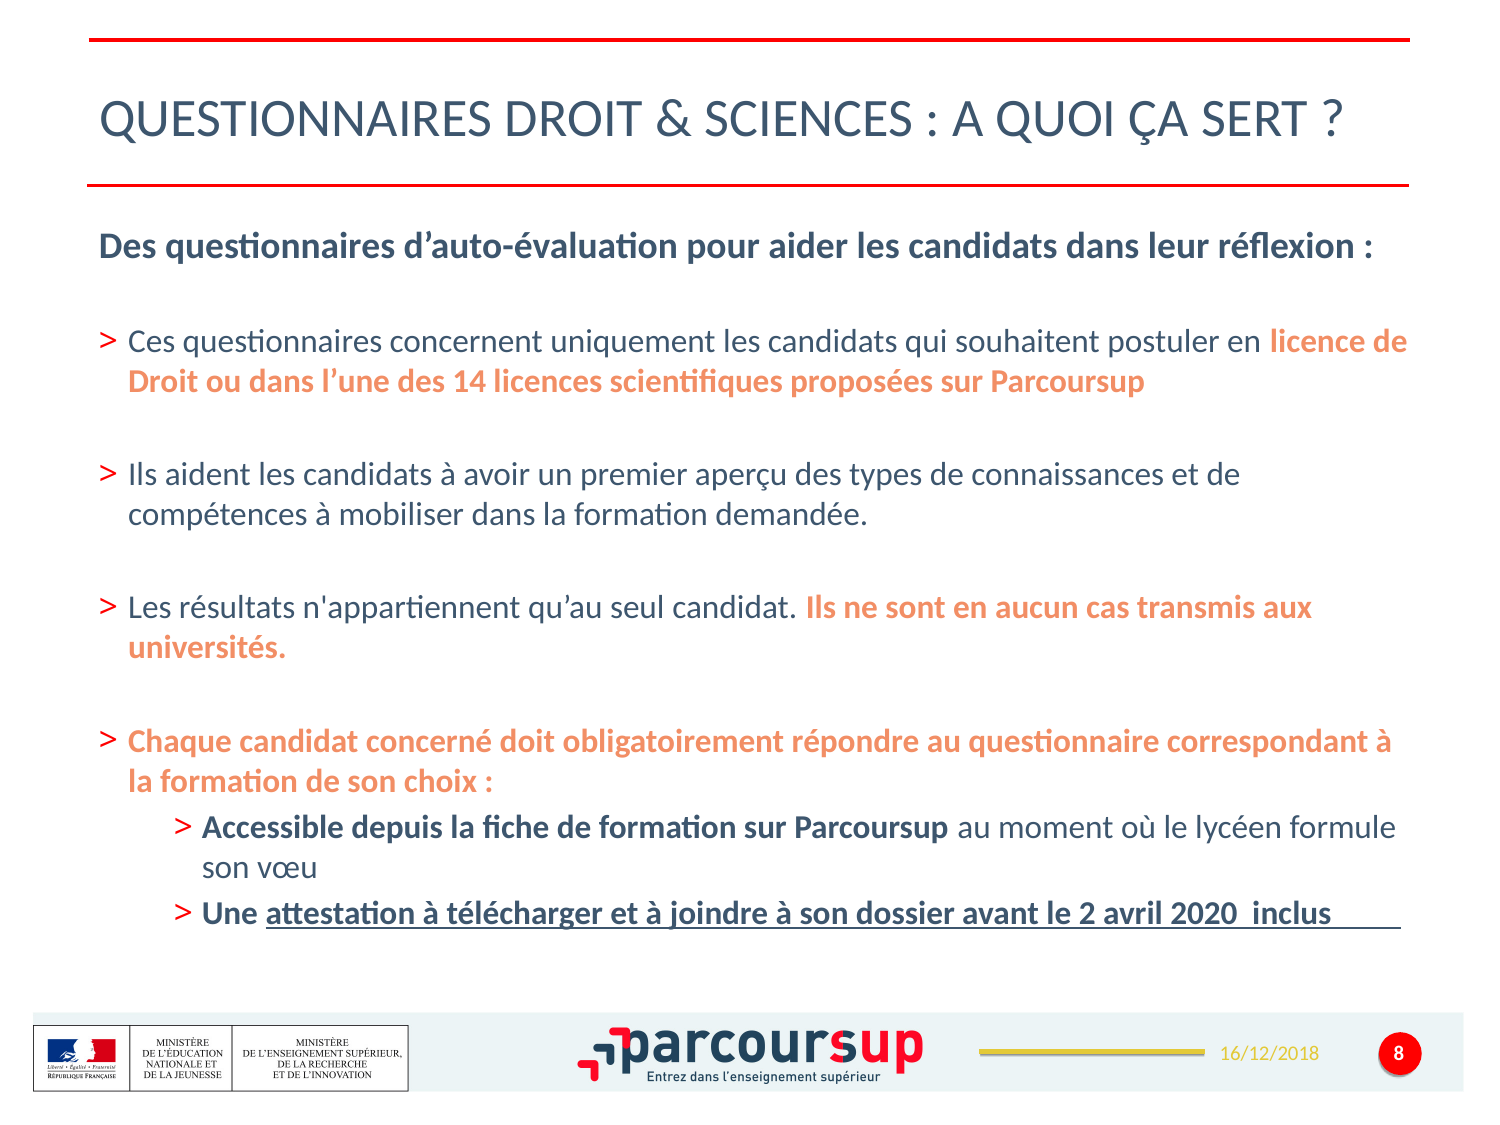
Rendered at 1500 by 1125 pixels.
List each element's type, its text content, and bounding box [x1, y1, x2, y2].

text_box Des questionnaires d’auto-évaluation pour aider les candidats dans leur réflexion : Ces questionnaires concernent uniquement les candidats qui souhaitent postuler en licence de Droit ou dans l’une des 14 licences scientifiques proposées sur Parcoursup Ils aident les candidats à avoir un premier aperçu des types de connaissances et de compétences à mobiliser dans la formation demandée. Les résultats n'appartiennent qu’au seul candidat. Ils ne sont en aucun cas transmis aux universités. Chaque candidat concerné doit obligatoirement répondre au questionnaire correspondant à la formation de son choix : Accessible depuis la fiche de formation sur Parcoursup au moment où le lycéen formule son vœu Une attestation à télécharger et à joindre à son dossier avant le 2 avril 2020 inclus [84, 213, 1423, 1006]
slide_number <numéro> [1368, 1031, 1430, 1074]
title Questionnaires DROIT & SCIENCES : A quoi ça sert ? [84, 52, 1378, 177]
picture [0, 0, 1499, 1124]
